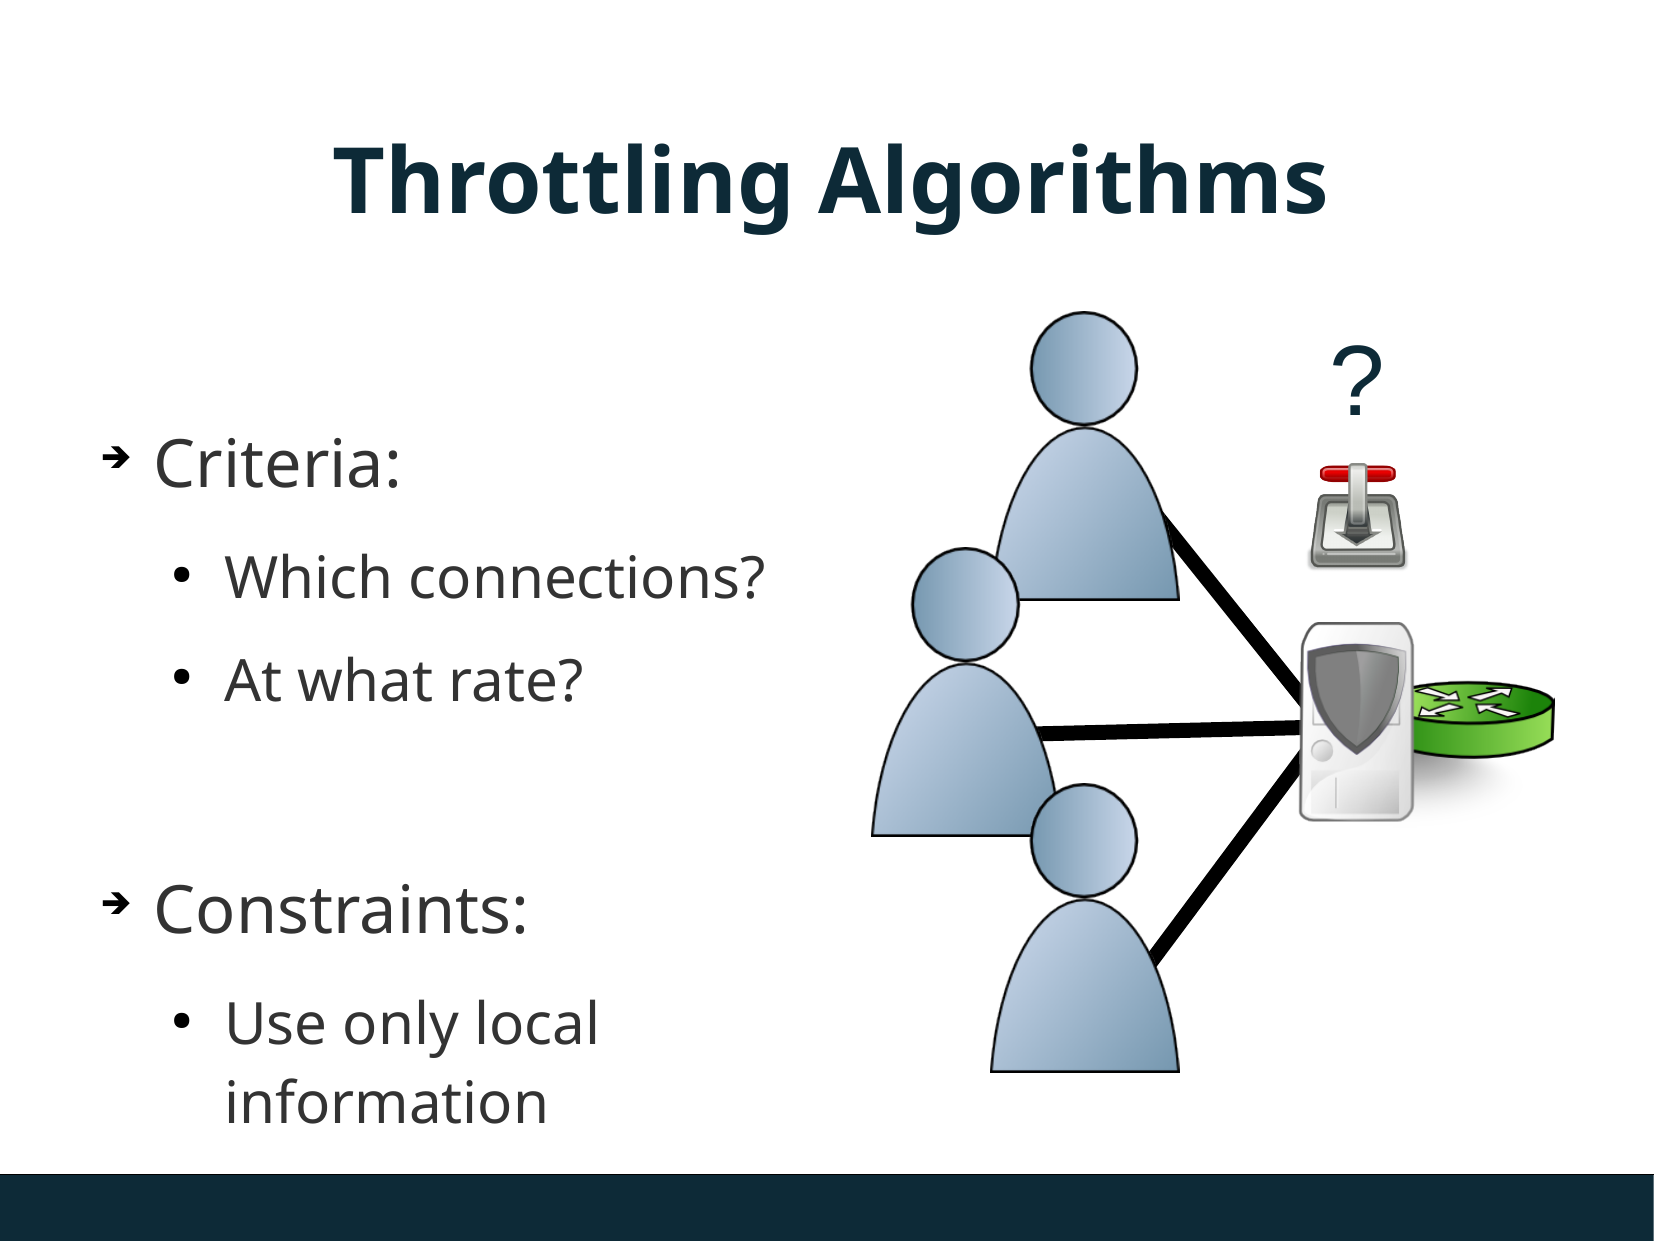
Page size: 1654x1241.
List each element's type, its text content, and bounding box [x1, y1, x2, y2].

picture [872, 311, 1180, 1073]
list Criteria: Which connections? At what rate? Constraints: Use only local information [82, 296, 872, 1115]
picture [1305, 463, 1410, 572]
title Throttling Algorithms [86, 74, 1575, 282]
picture [1287, 622, 1555, 828]
